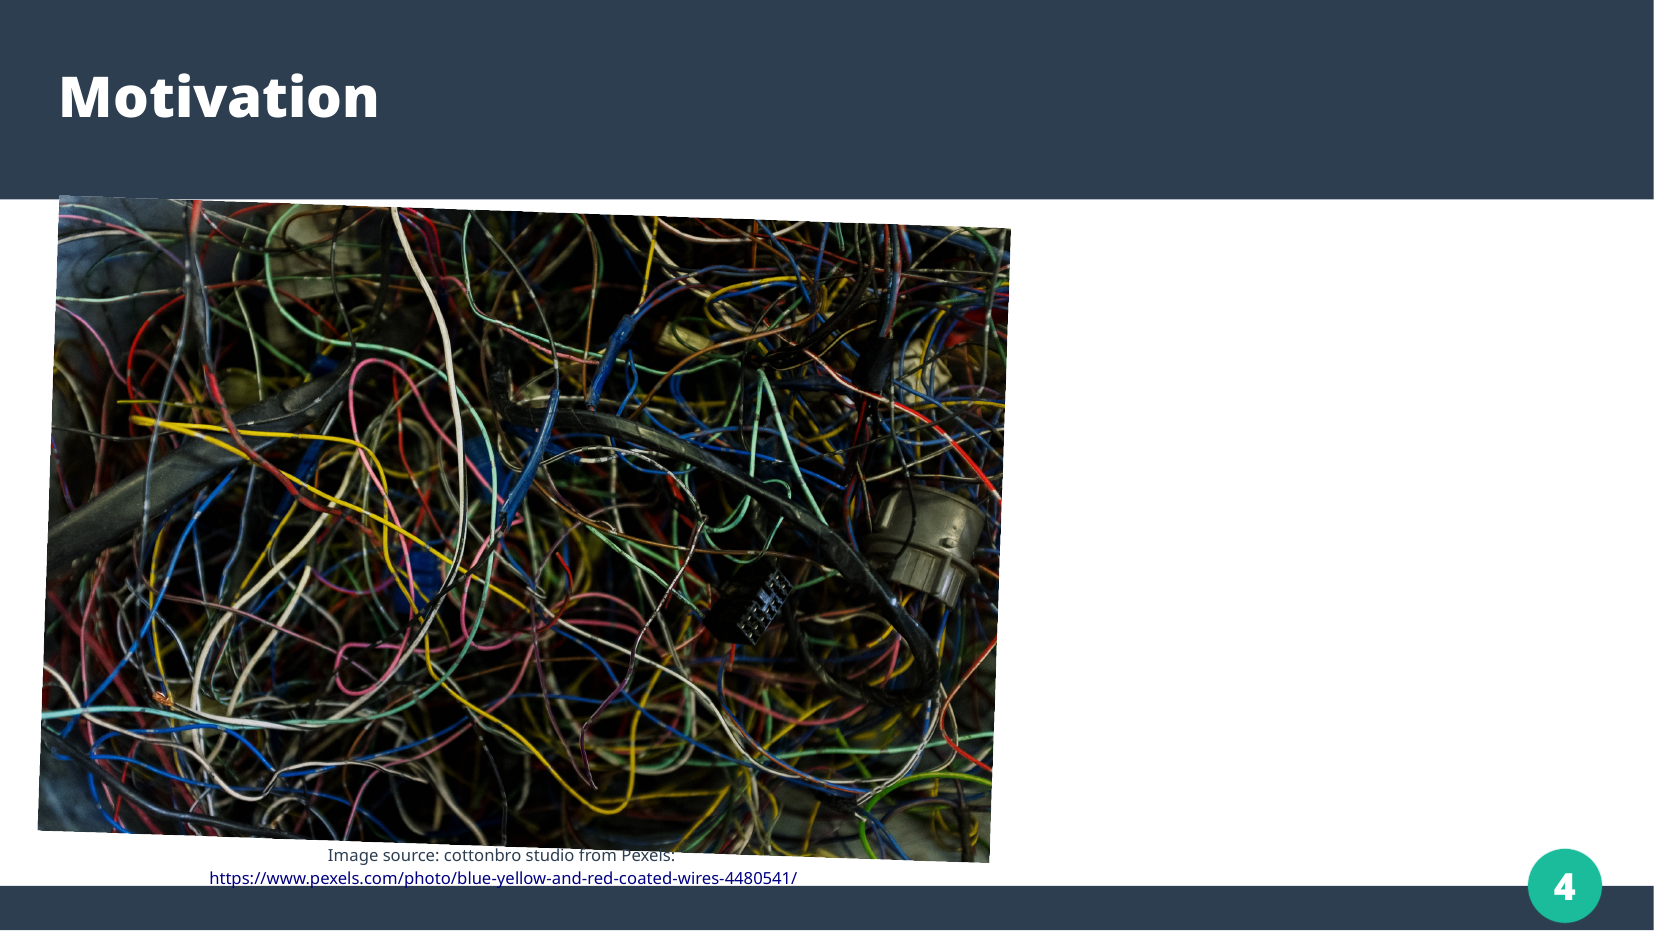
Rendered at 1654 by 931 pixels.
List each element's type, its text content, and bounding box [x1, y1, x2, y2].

text_box Image source: cottonbro studio from Pexels: https://www.pexels.com/photo/blue-yellow-and-red-coated-wires-4480541/ [21, 850, 987, 883]
picture [37, 195, 1011, 863]
title Motivation [59, 37, 1595, 155]
